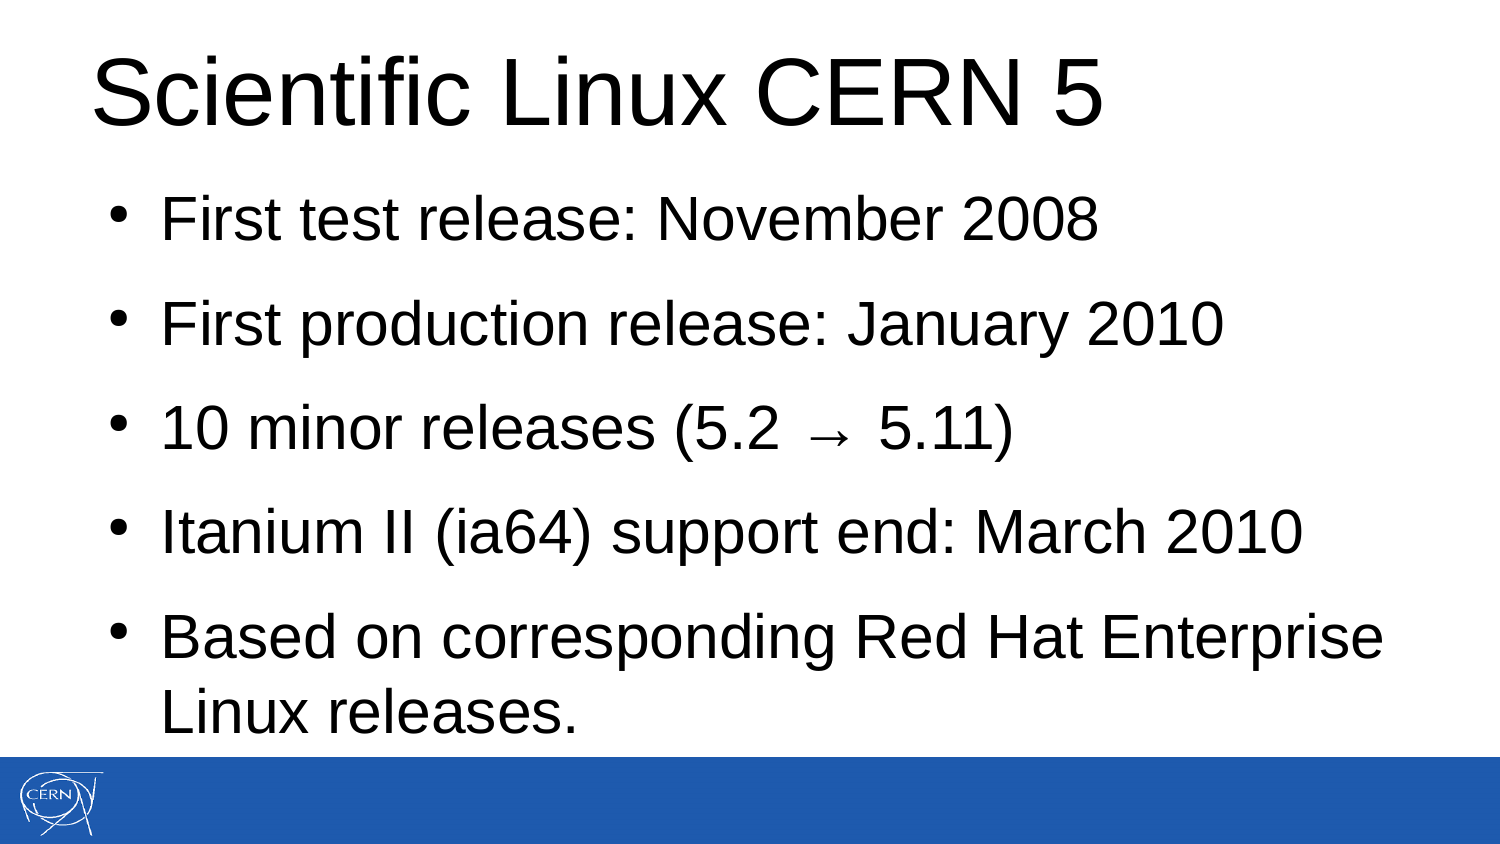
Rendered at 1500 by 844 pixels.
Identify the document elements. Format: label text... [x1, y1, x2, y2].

picture [0, 757, 1500, 844]
list First test release: November 2008 First production release: January 2010 10 minor releases (5.2 → 5.11) Itanium II (ia64) support end: March 2010 Based on corresponding Red Hat Enterprise Linux releases. [75, 163, 1425, 738]
title Scientific Linux CERN 5 [75, 28, 1425, 145]
